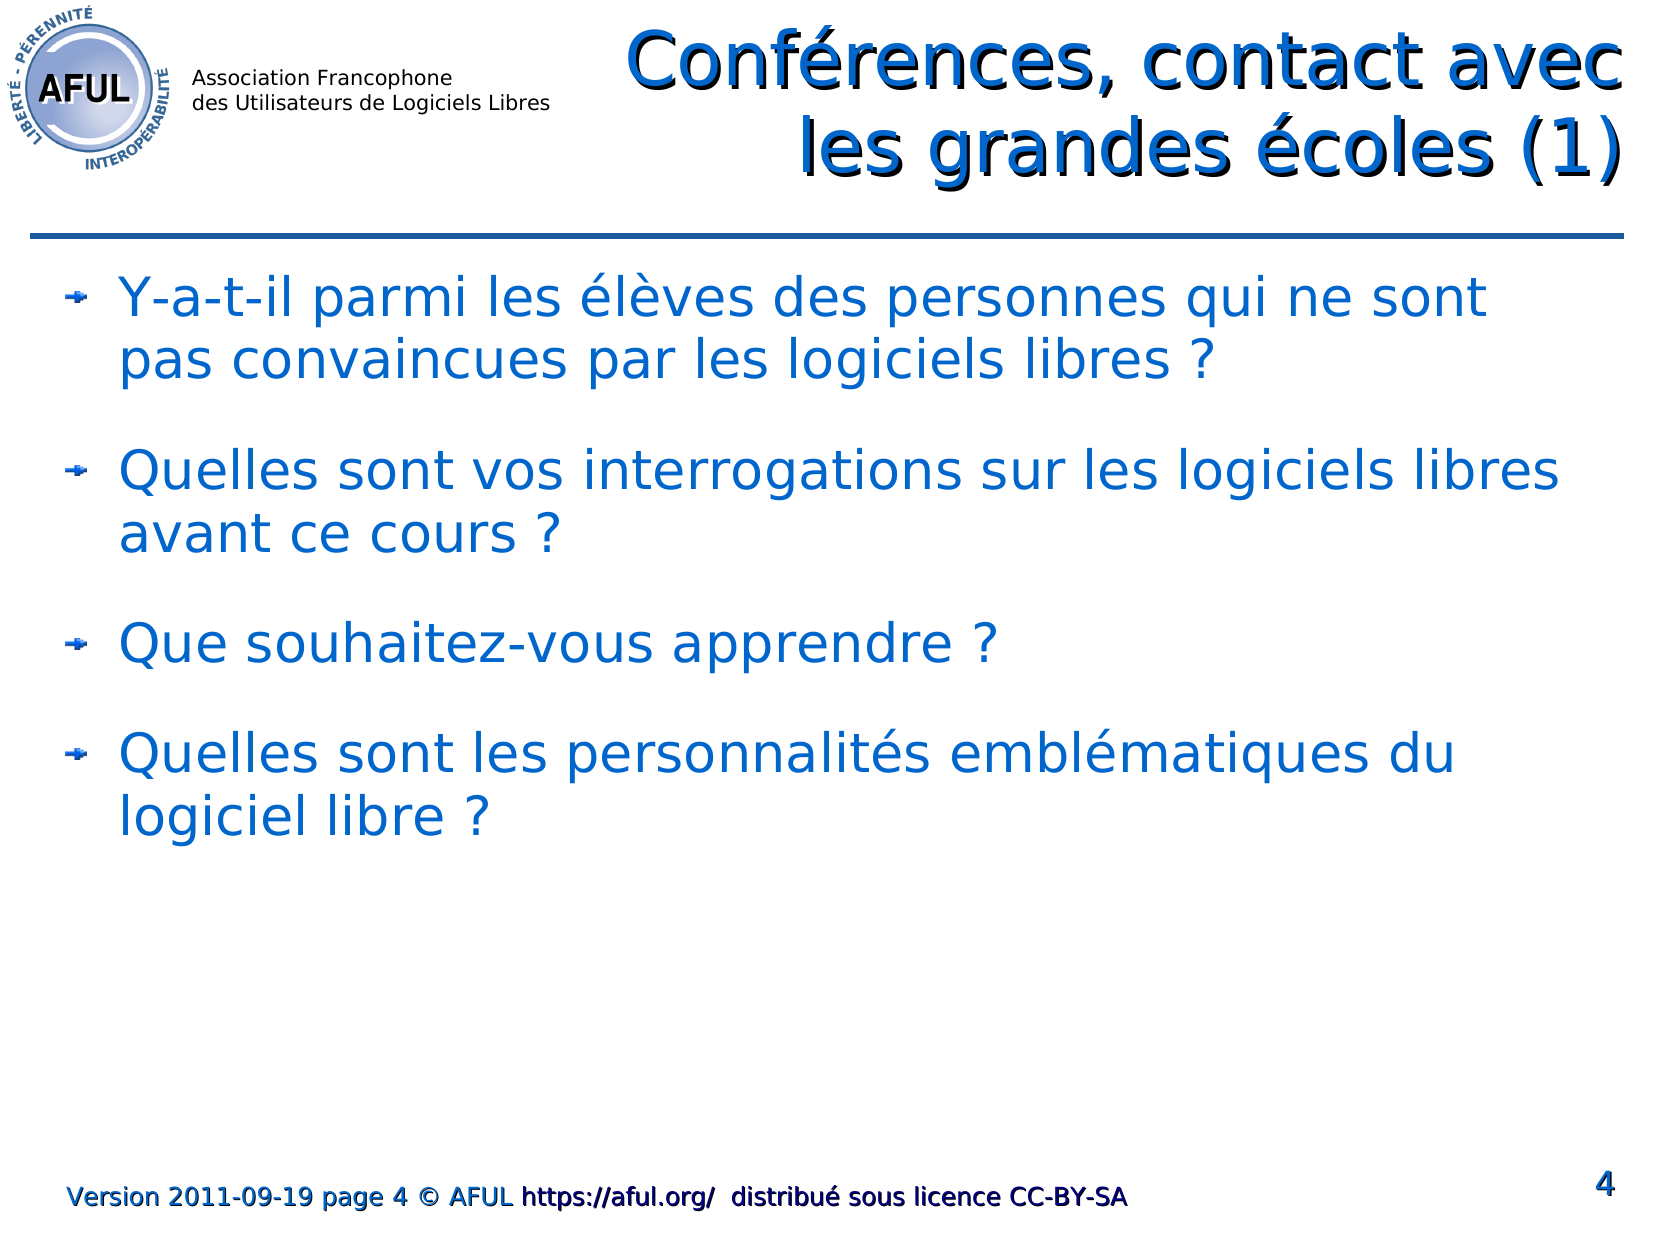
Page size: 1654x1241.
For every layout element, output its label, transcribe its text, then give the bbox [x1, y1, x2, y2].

title Conférences, contact avec les grandes écoles (1) [501, 0, 1625, 207]
list Y-a-t-il parmi les élèves des personnes qui ne sont pas convaincues par les logiciels libres ? Quelles sont vos interrogations sur les logiciels libres avant ce cours ? Que souhaitez-vous apprendre ? Quelles sont les personnalités emblématiques du logiciel libre ? [47, 265, 1595, 1211]
picture [0, 0, 178, 178]
